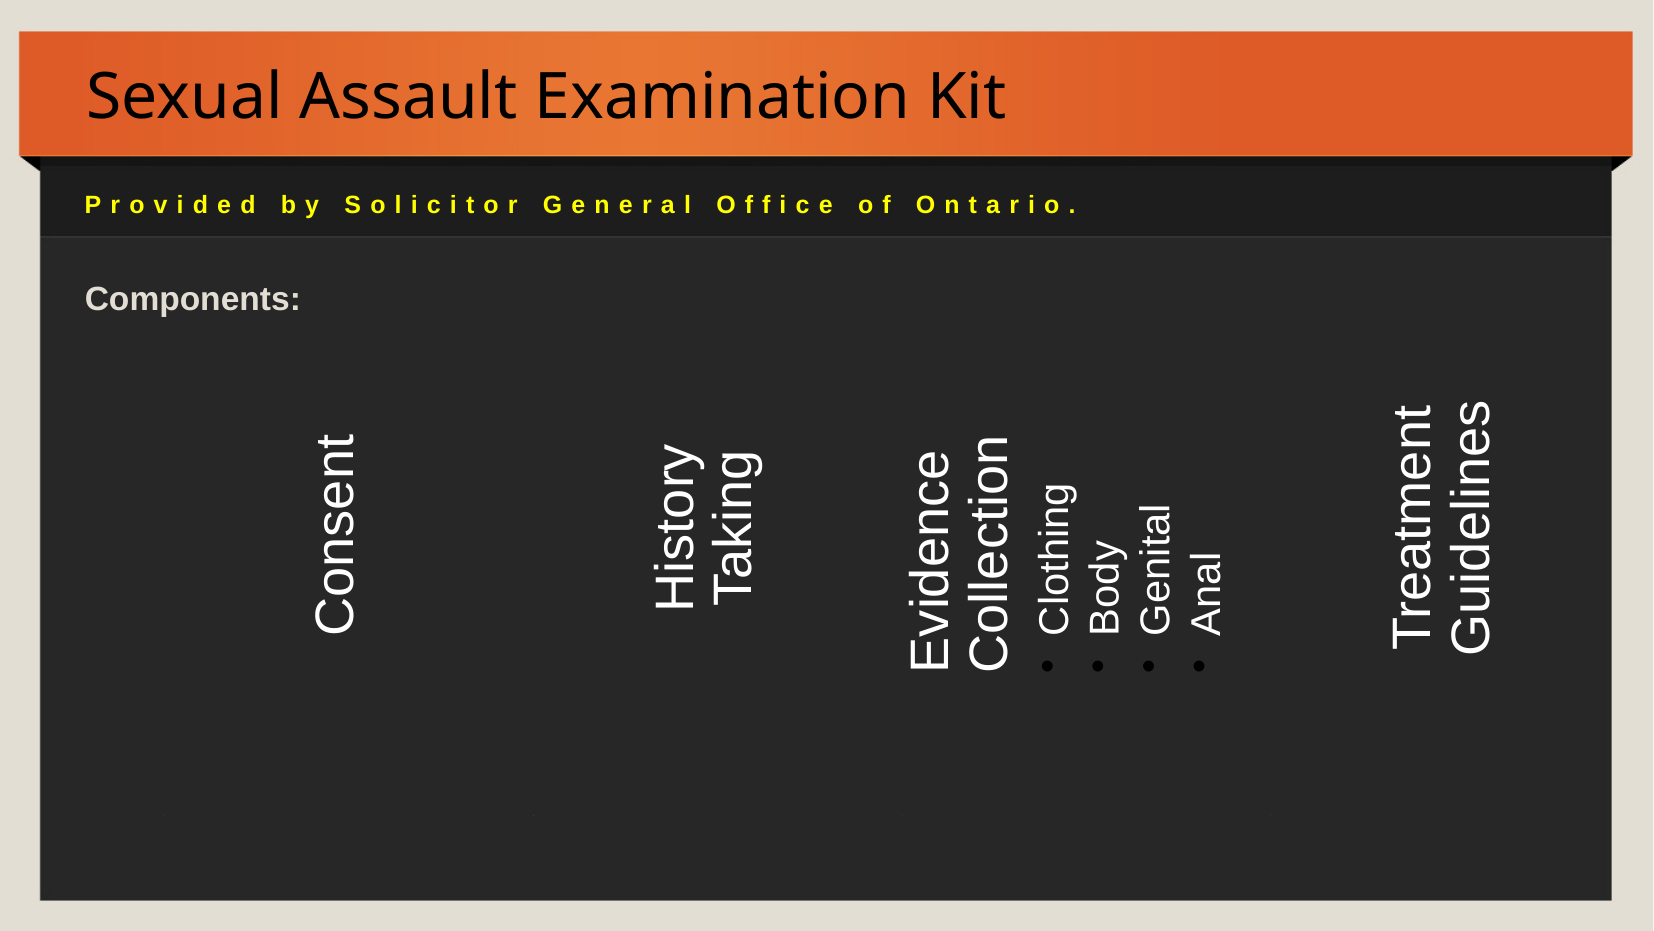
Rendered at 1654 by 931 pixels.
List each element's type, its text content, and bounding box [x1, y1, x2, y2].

title Sexual Assault Examination Kit [71, 46, 1597, 140]
list Provided by Solicitor General Office of Ontario. [69, 180, 1558, 237]
picture [0, 0, 1654, 931]
text_box Components: [69, 269, 1558, 325]
